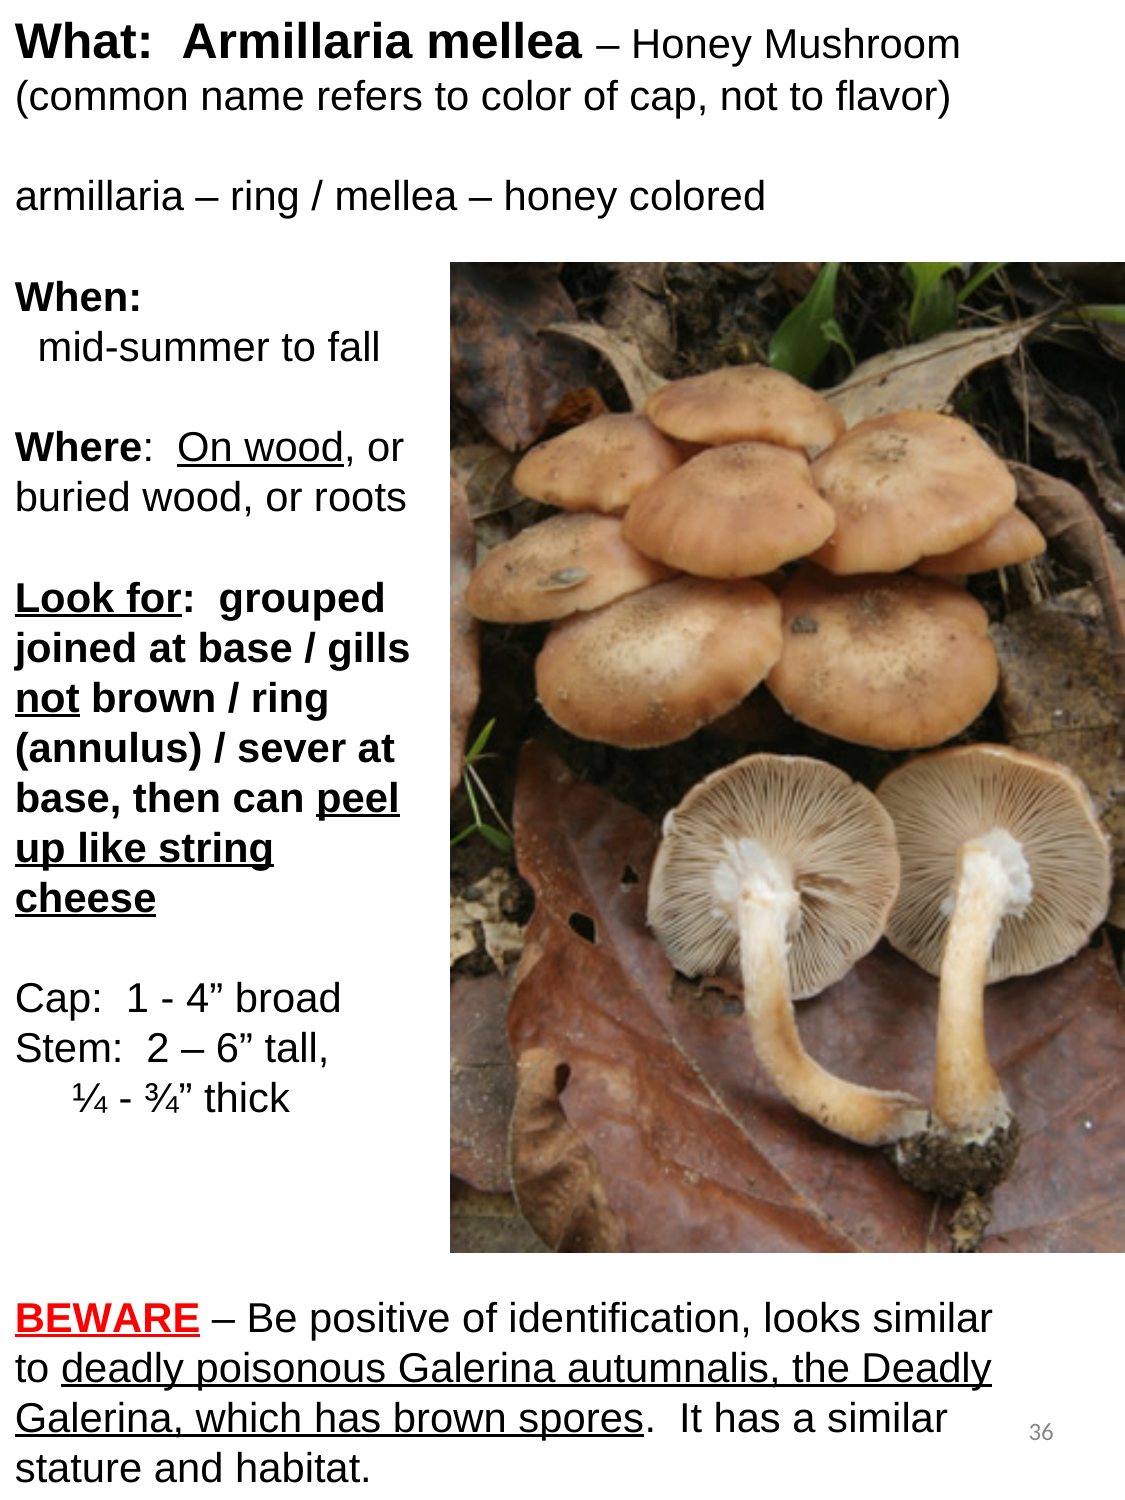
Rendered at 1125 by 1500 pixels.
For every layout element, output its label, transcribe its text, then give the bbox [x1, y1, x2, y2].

text_box When: mid-summer to fall Where: On wood, or buried wood, or roots Look for: grouped joined at base / gills not brown / ring (annulus) / sever at base, then can peel up like string cheese Cap: 1 - 4” broad Stem: 2 – 6” tall, ¼ - ¾” thick [0, 262, 438, 1129]
text_box What: Armillaria mellea – Honey Mushroom (common name refers to color of cap, not to flavor) armillaria – ring / mellea – honey colored [0, 0, 1125, 227]
text_box <number> [1038, 1390, 1069, 1471]
text_box BEWARE – Be positive of identification, looks similar to deadly poisonous Galerina autumnalis, the Deadly Galerina, which has brown spores. It has a similar stature and habitat. [0, 1282, 1038, 1499]
picture [450, 262, 1125, 1253]
